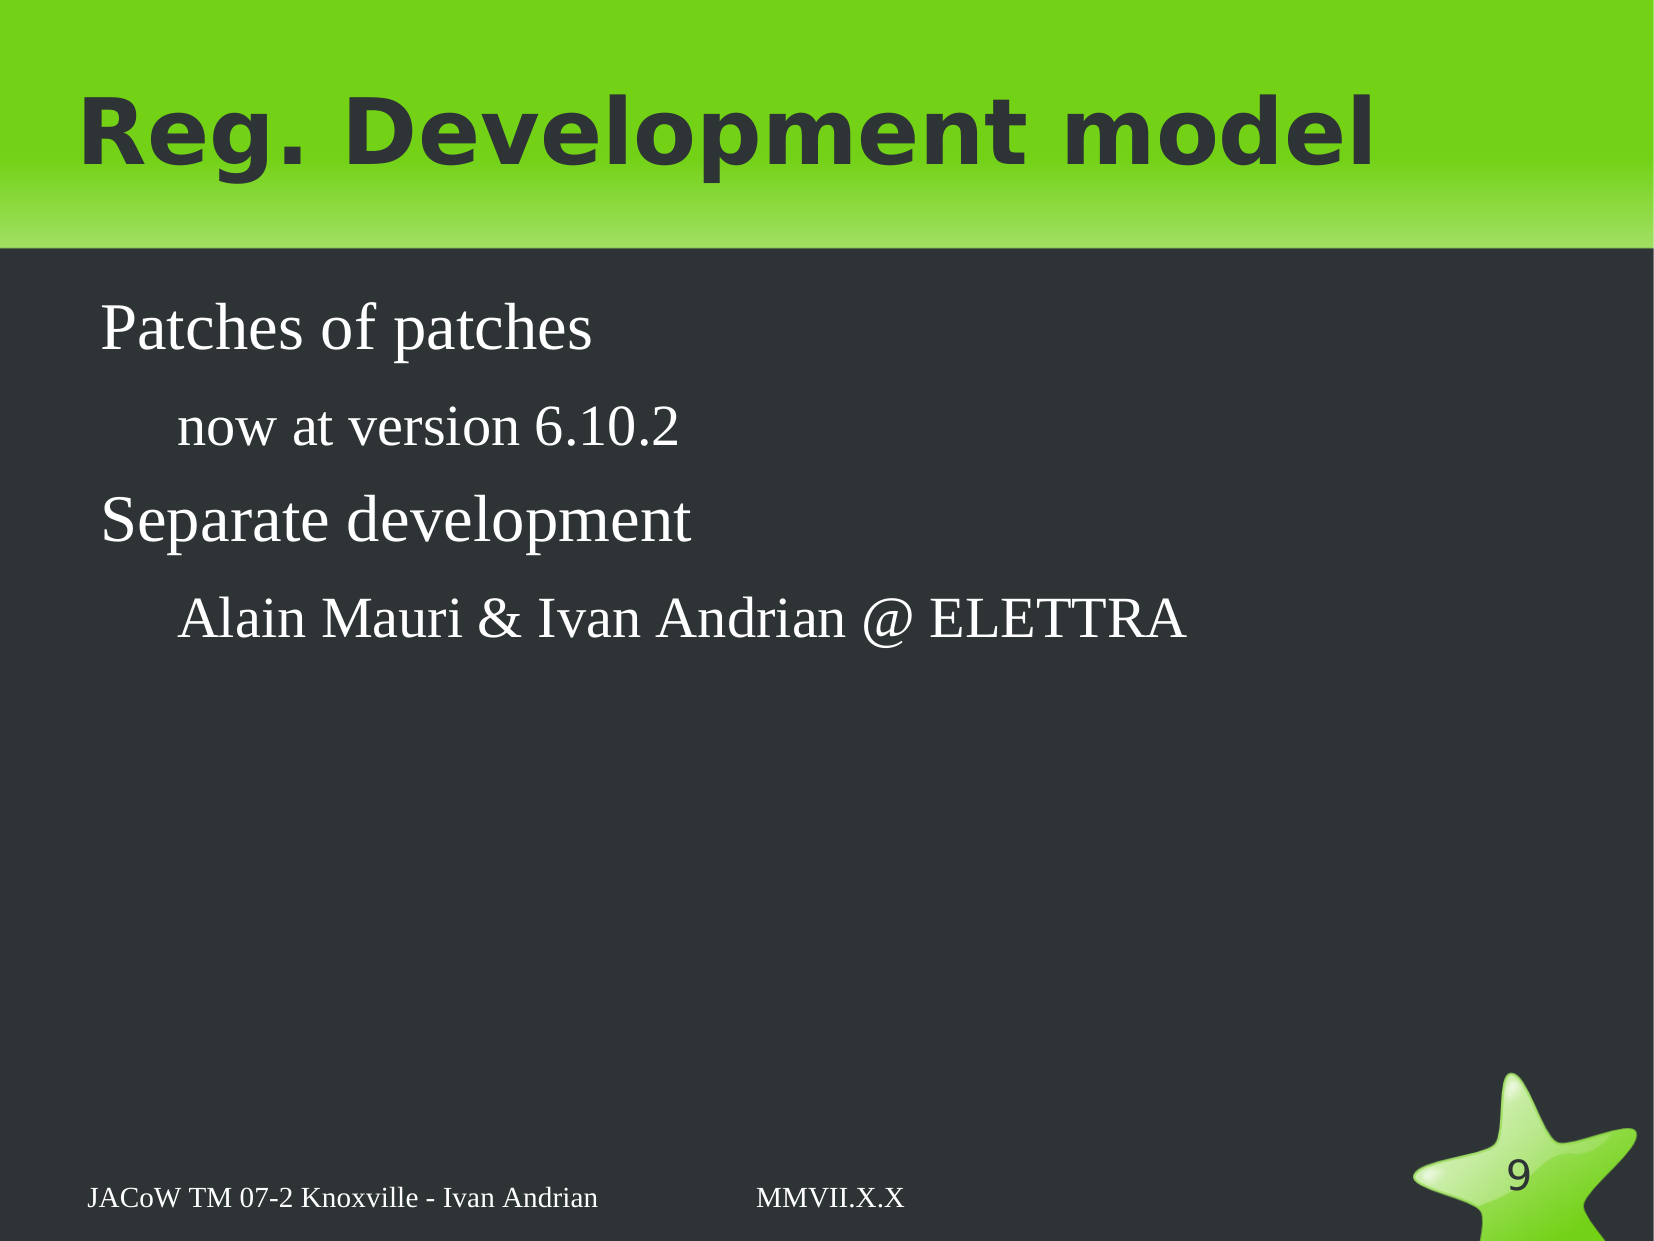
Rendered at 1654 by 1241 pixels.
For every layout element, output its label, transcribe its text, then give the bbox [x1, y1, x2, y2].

picture [0, 0, 1654, 1241]
title Reg. Development model [76, 29, 1565, 237]
list Patches of patches now at version 6.10.2 Separate development Alain Mauri & Ivan Andrian @ ELETTRA [82, 290, 1571, 1109]
